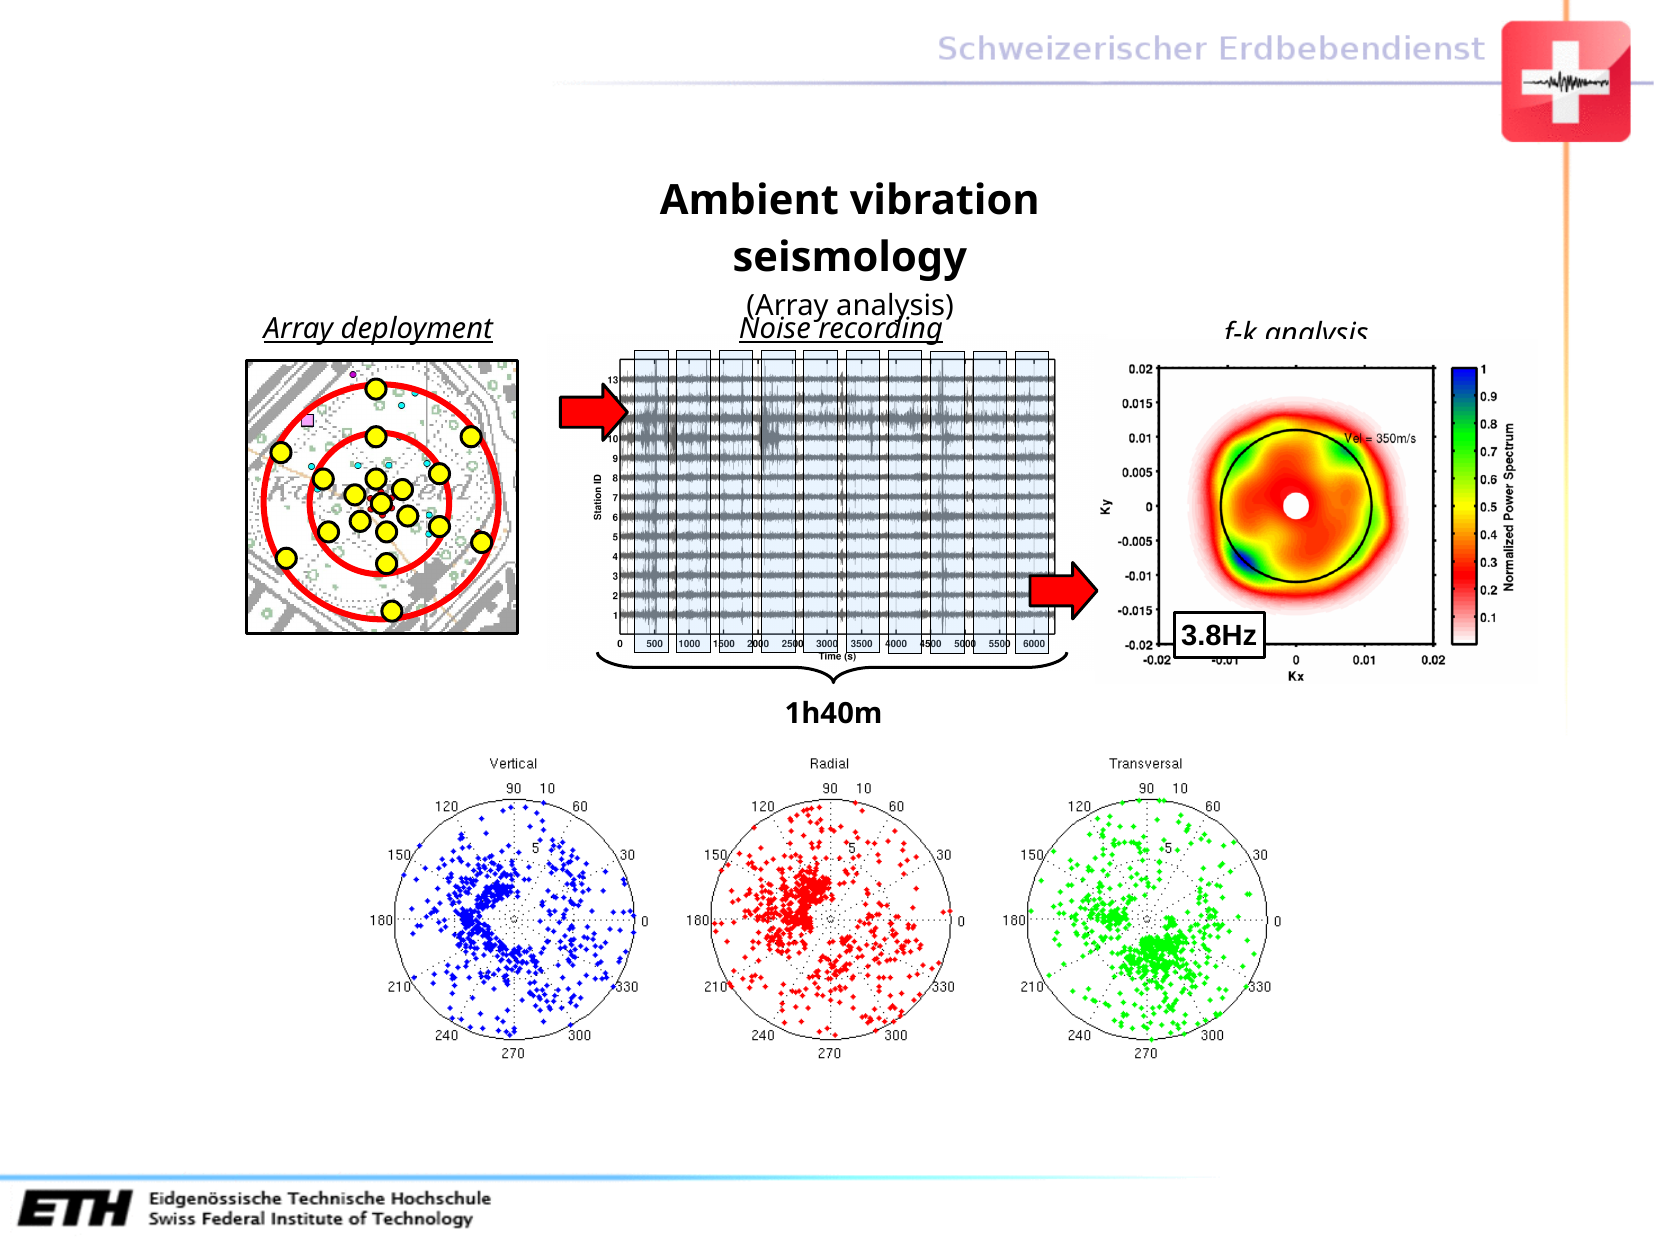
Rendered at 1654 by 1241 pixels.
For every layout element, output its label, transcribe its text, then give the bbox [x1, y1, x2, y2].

text_box 3.8Hz [1174, 612, 1265, 658]
text_box [761, 350, 796, 653]
text_box Ambient vibration seismology (Array analysis) [531, 162, 1169, 263]
text_box [1015, 351, 1098, 654]
text_box [634, 350, 669, 653]
text_box [930, 351, 965, 654]
text_box [263, 379, 499, 622]
picture [0, 0, 1654, 1241]
text_box f-k analysis [1195, 305, 1398, 339]
text_box [560, 383, 628, 441]
text_box Array deployment [247, 300, 510, 350]
text_box [973, 351, 1007, 654]
text_box [888, 350, 922, 654]
text_box [803, 350, 838, 653]
text_box Noise recording [710, 300, 972, 350]
text_box [719, 350, 753, 653]
text_box [676, 350, 711, 653]
text_box [846, 350, 880, 653]
text_box 1h40m [749, 685, 918, 735]
